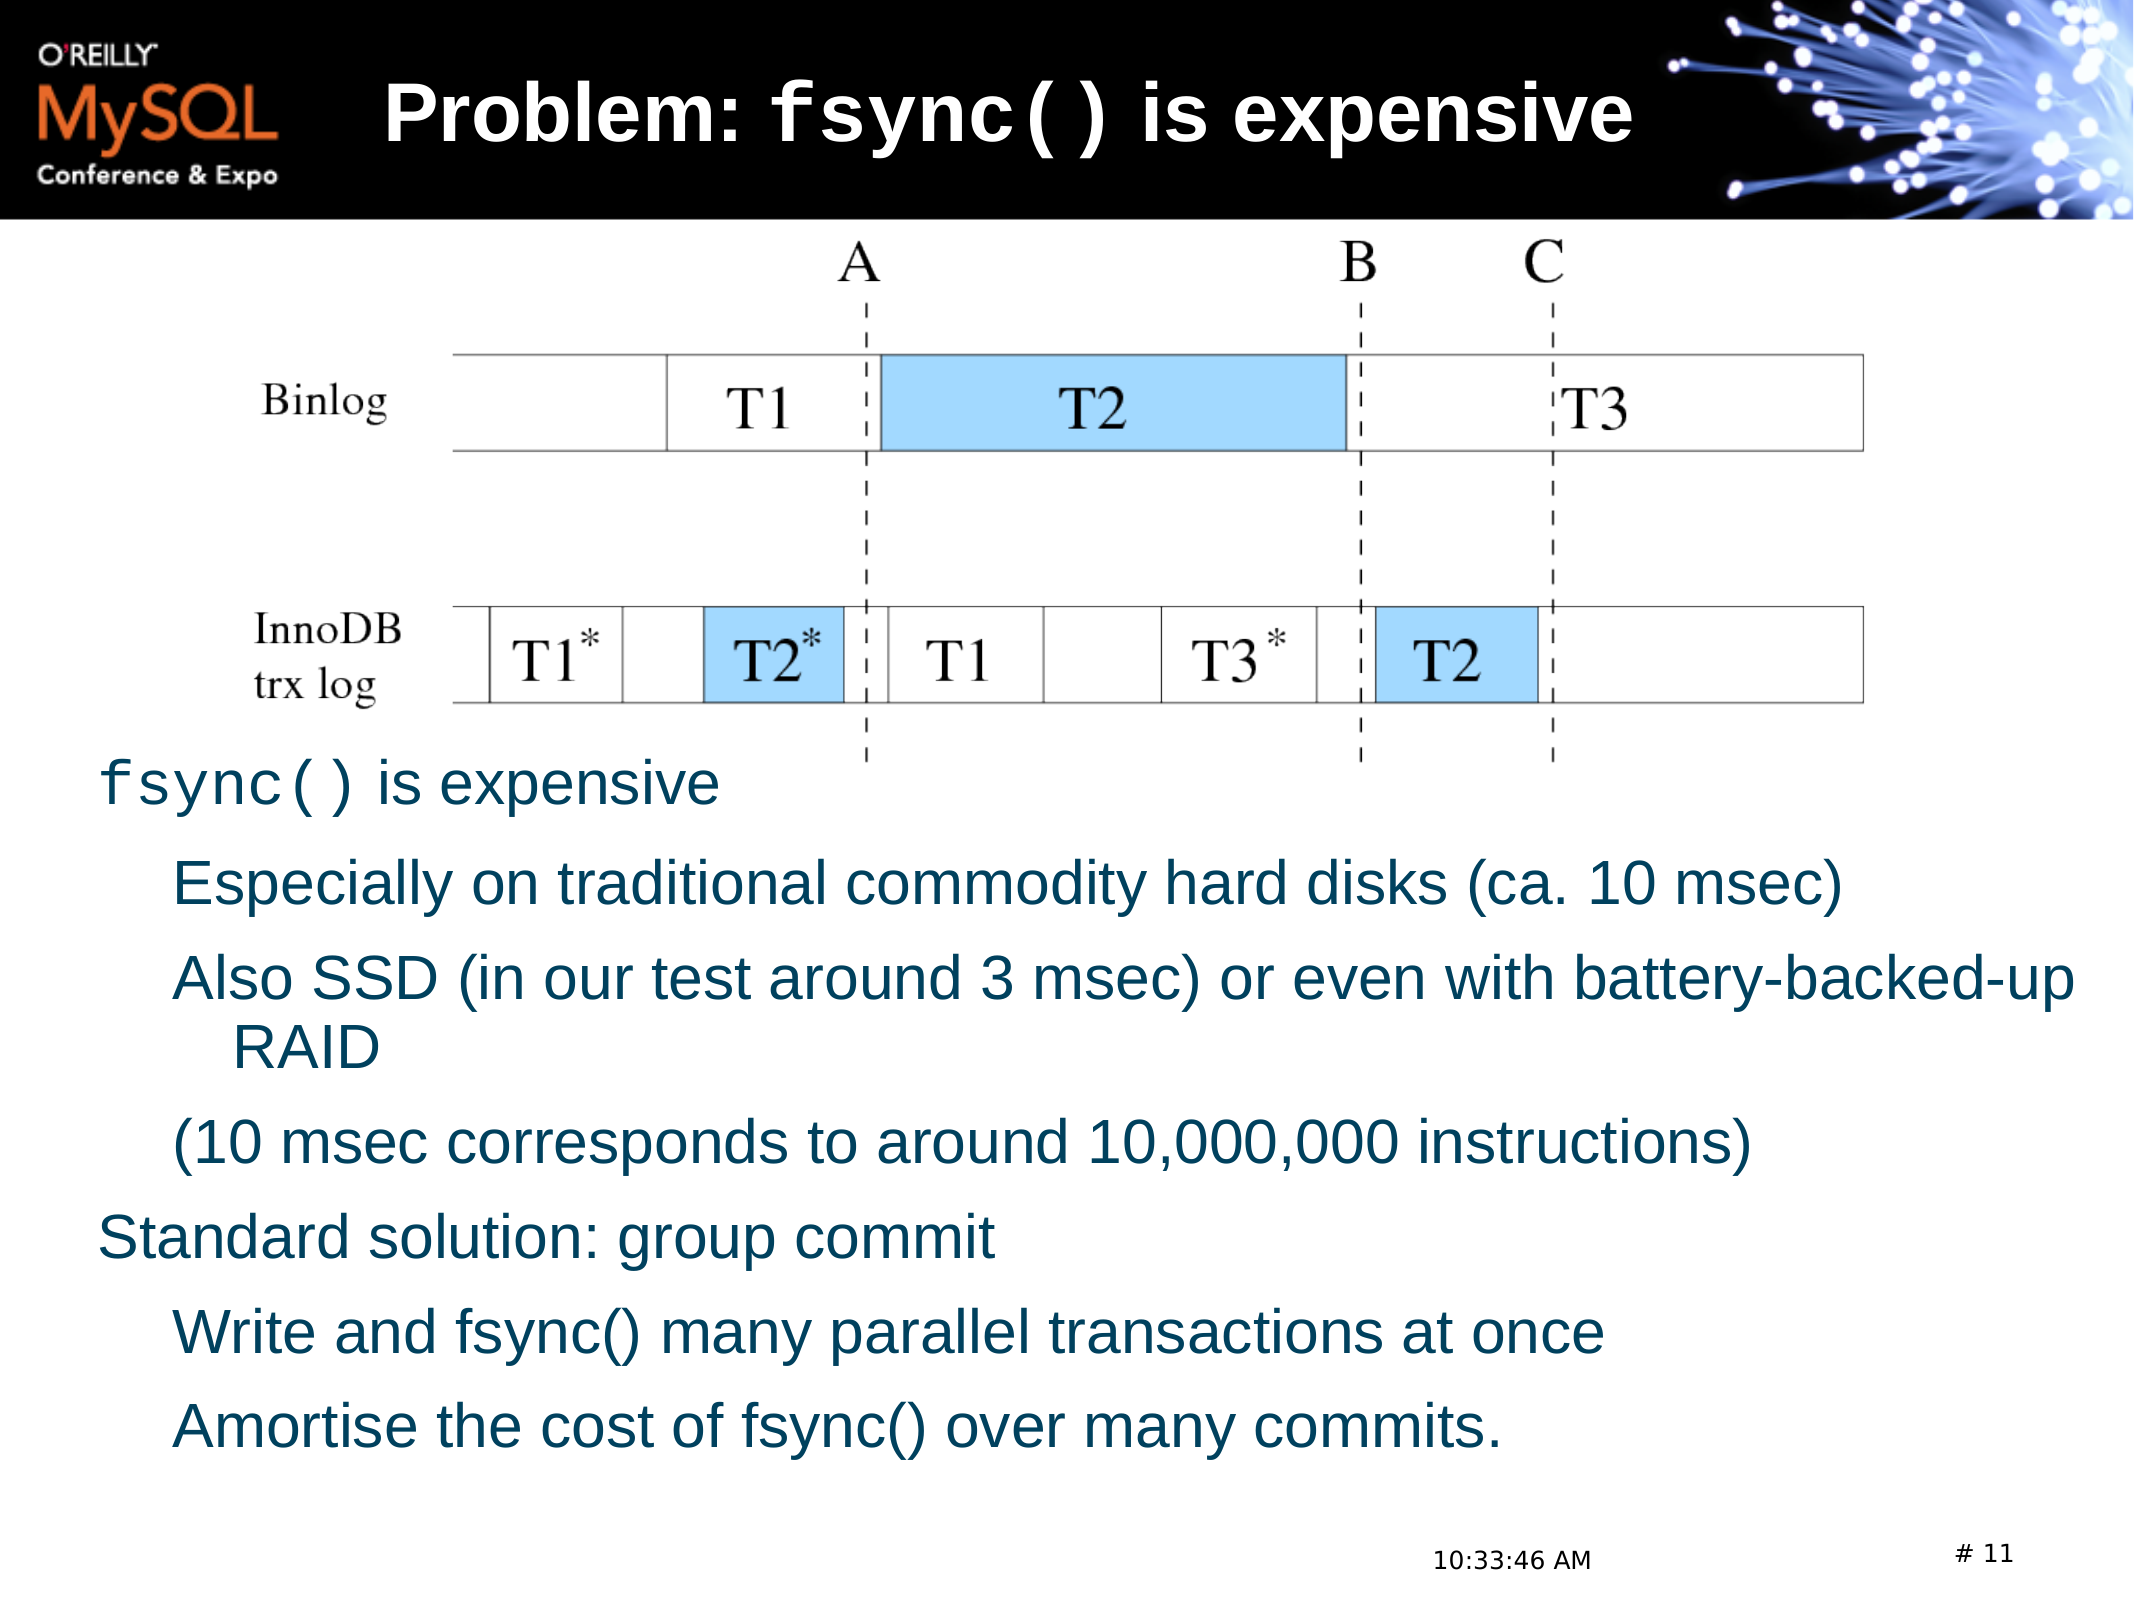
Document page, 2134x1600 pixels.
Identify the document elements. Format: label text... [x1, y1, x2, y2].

picture [0, 0, 2134, 1600]
title Problem: fsync() is expensive [374, 38, 2103, 195]
list fsync() is expensive Especially on traditional commodity hard disks (ca. 10 msec) Also SSD (in our test around 3 msec) or even with battery-backed-up RAID (10 msec corresponds to around 10,000,000 instructions) Standard solution: group commit Write and fsync() many parallel transactions at once Amortise the cost of fsync() over many commits. [14, 739, 2117, 1503]
